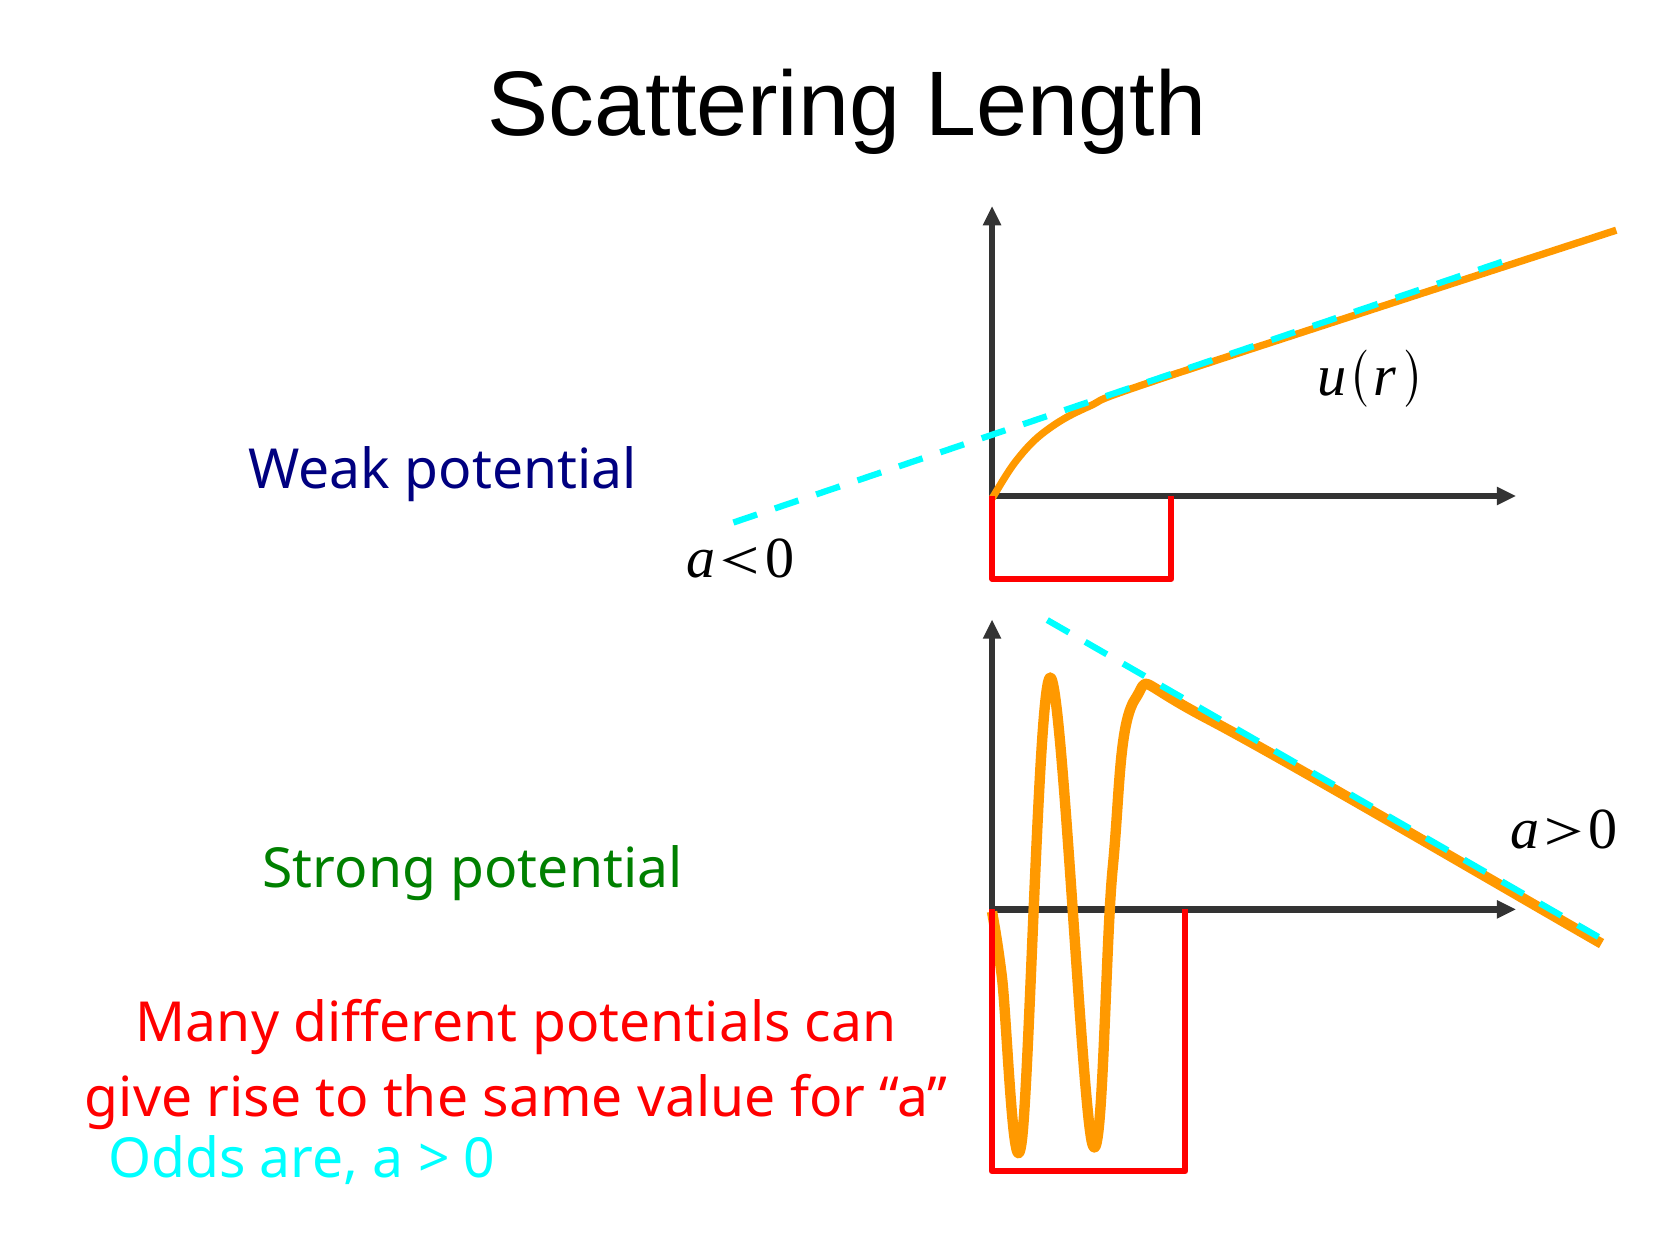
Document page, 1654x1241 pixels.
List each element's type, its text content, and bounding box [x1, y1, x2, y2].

text_box Many different potentials can give rise to the same value for “a” [0, 974, 1034, 1141]
chart [1311, 343, 1428, 411]
chart [1503, 797, 1625, 862]
chart [679, 526, 801, 591]
title Scattering Length [289, 13, 1406, 193]
text_box Odds are, a > 0 [93, 1110, 511, 1202]
text_box Strong potential [247, 821, 699, 912]
text_box Weak potential [233, 421, 653, 513]
